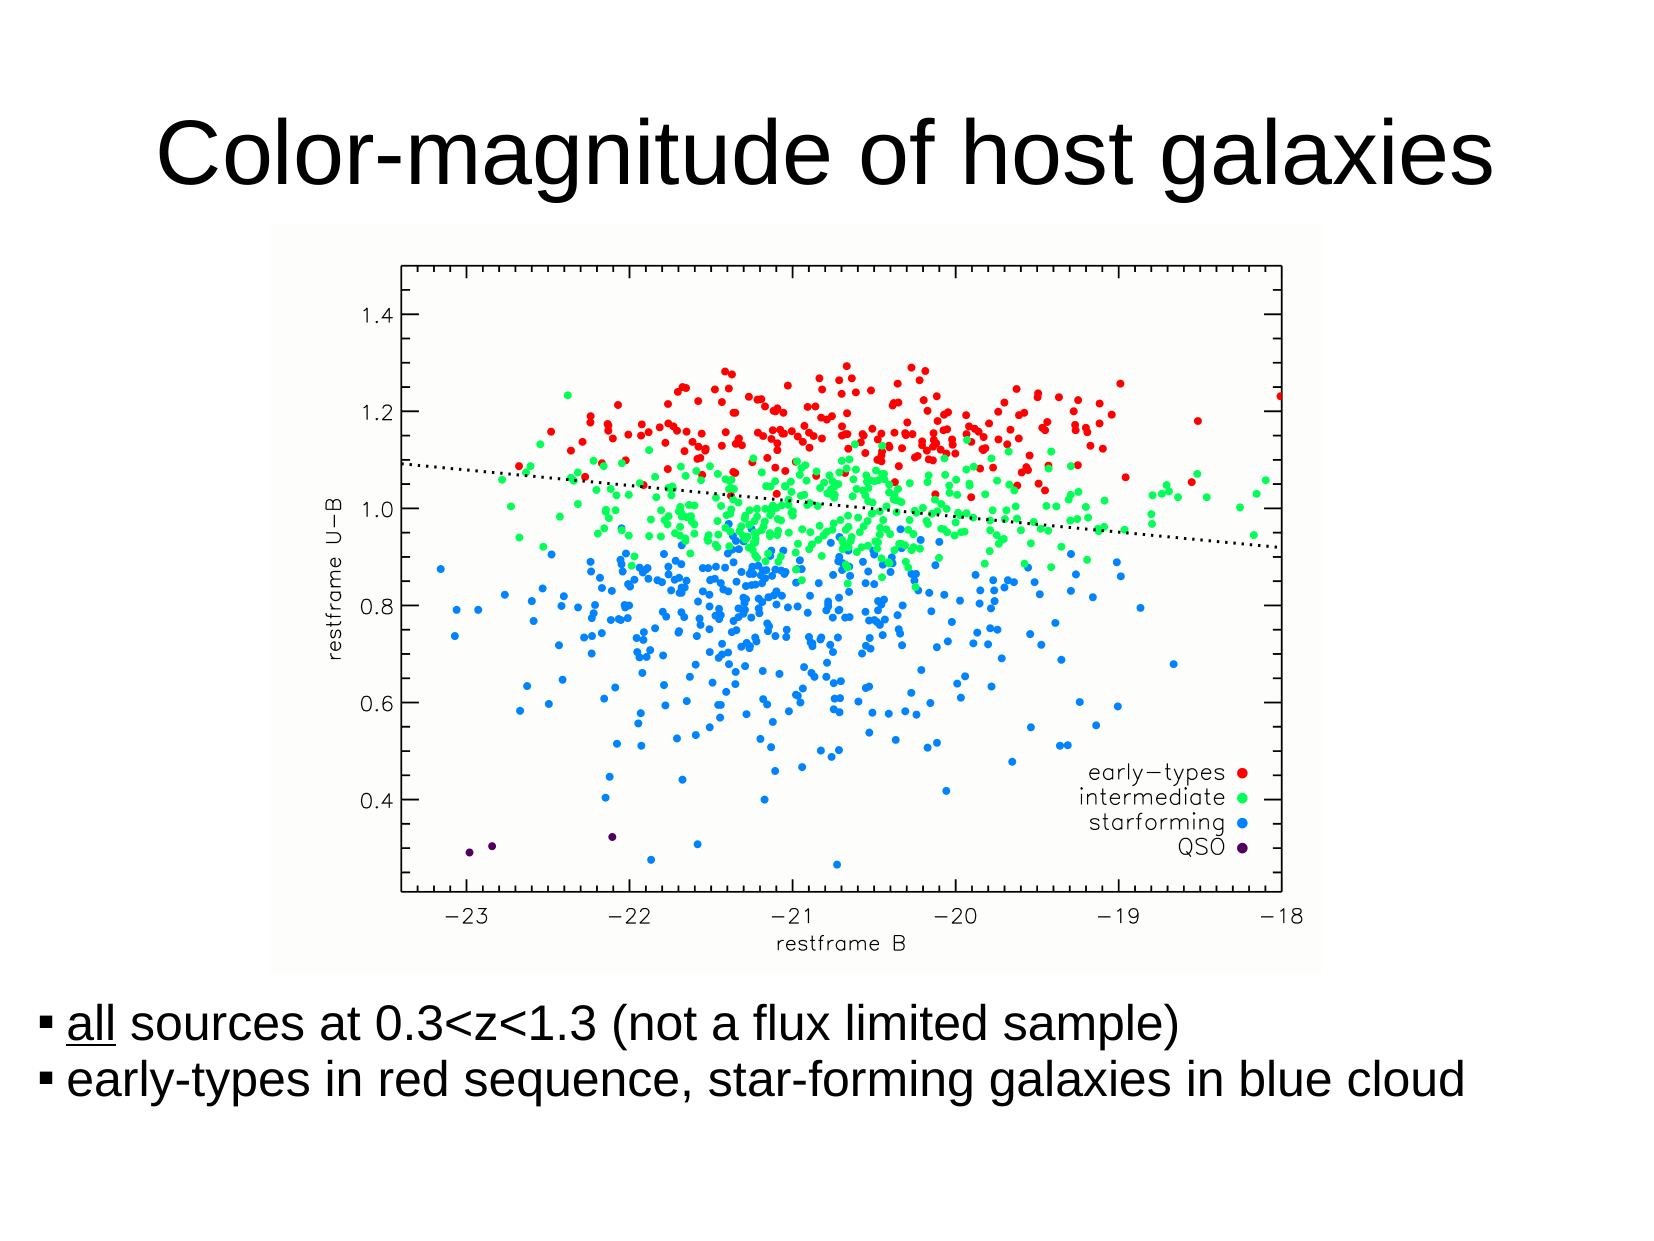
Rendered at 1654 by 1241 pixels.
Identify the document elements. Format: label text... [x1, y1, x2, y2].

title Color-magnitude of host galaxies [96, 49, 1558, 257]
picture [270, 224, 1321, 976]
text_box all sources at 0.3<z<1.3 (not a flux limited sample) early-types in red sequence, star-forming galaxies in blue cloud [25, 988, 1601, 1214]
